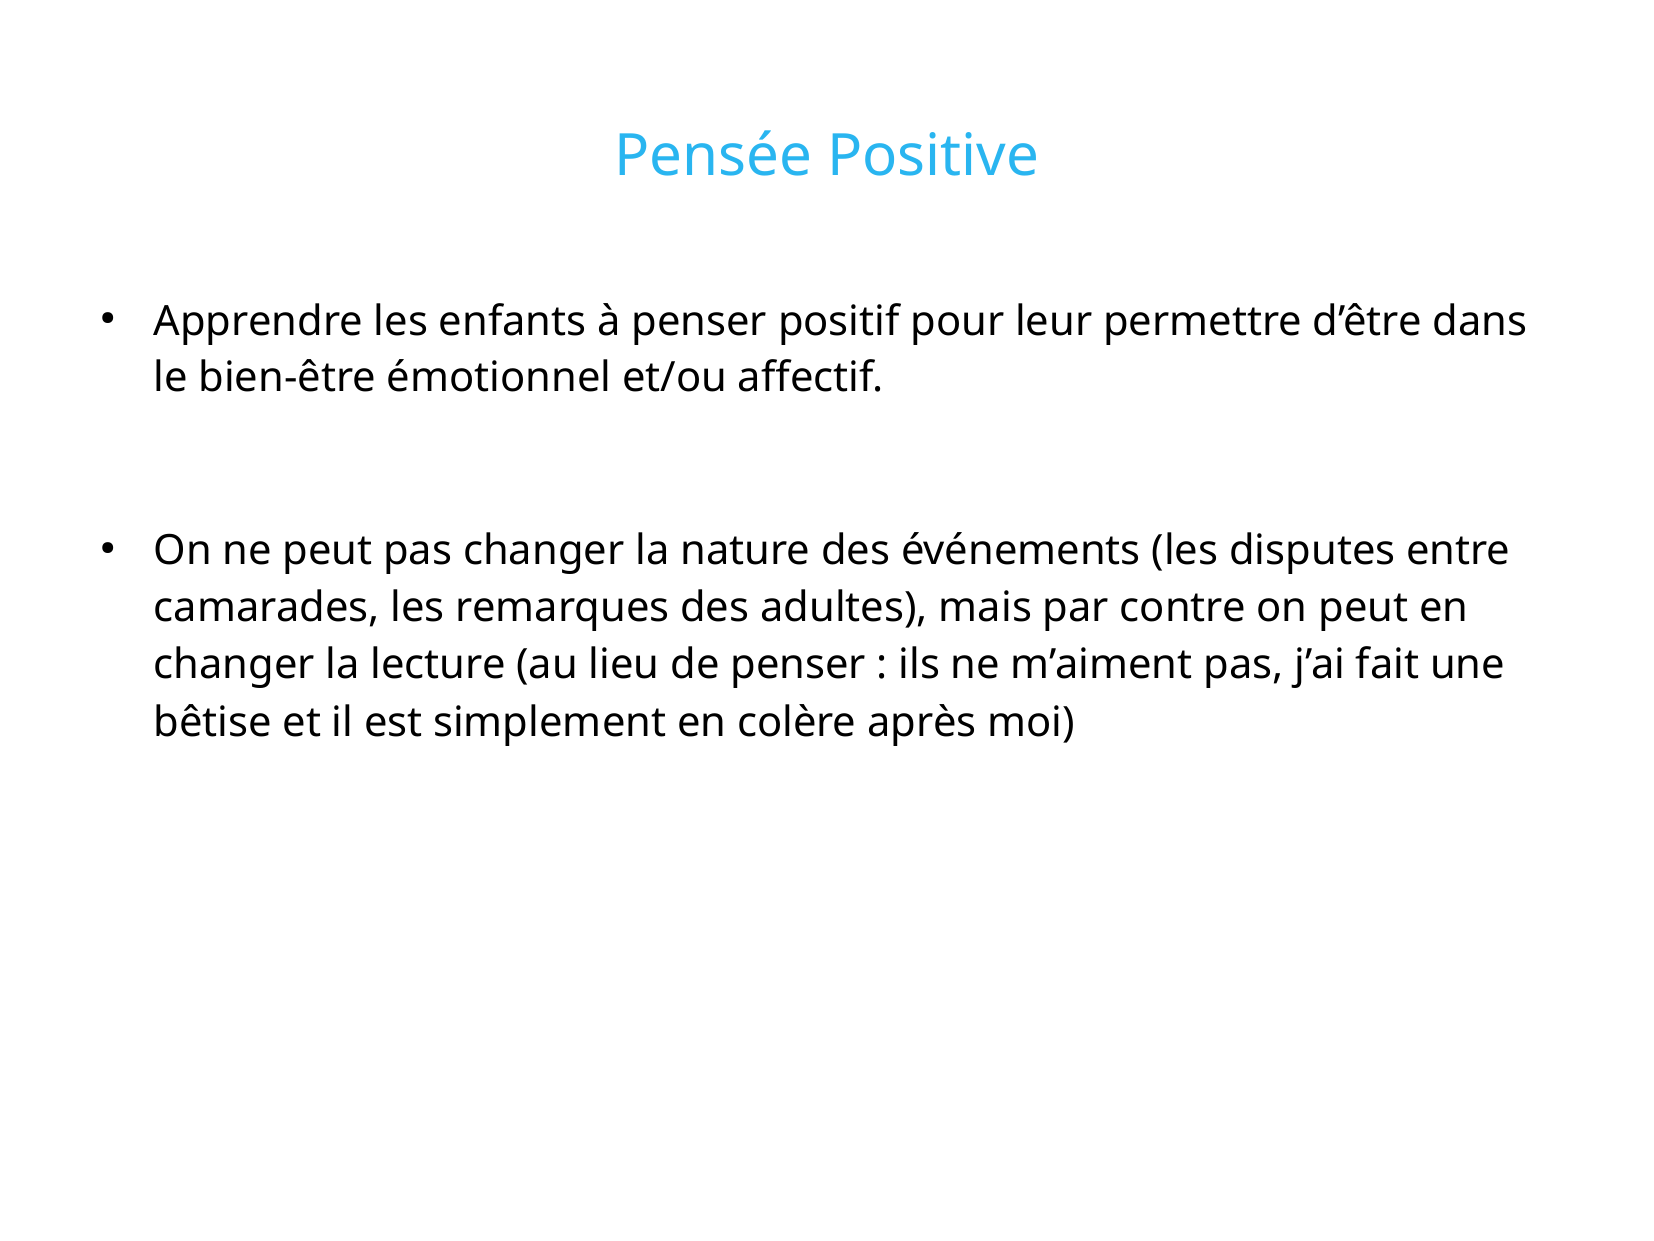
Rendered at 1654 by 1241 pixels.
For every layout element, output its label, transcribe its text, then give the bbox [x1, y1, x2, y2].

title Pensée Positive [82, 49, 1571, 257]
list Apprendre les enfants à penser positif pour leur permettre d’être dans le bien-être émotionnel et/ou affectif. On ne peut pas changer la nature des événements (les disputes entre camarades, les remarques des adultes), mais par contre on peut en changer la lecture (au lieu de penser : ils ne m’aiment pas, j’ai fait une bêtise et il est simplement en colère après moi) [82, 290, 1571, 1010]
